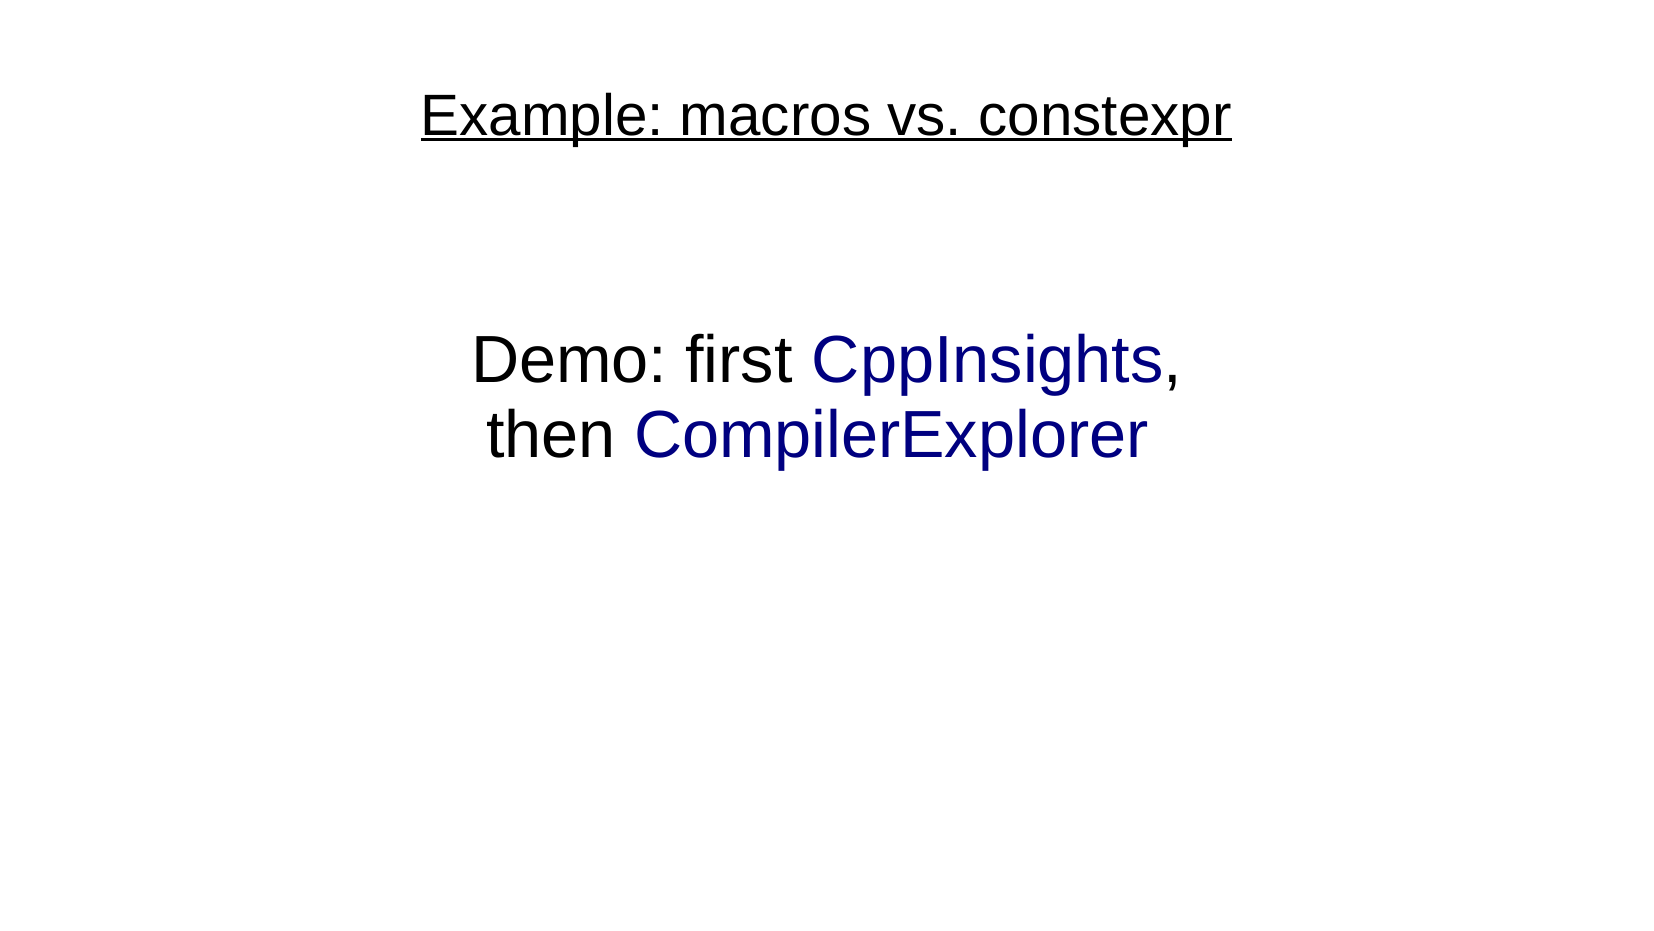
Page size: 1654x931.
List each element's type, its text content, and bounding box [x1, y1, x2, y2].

subtitle Demo: first CppInsights, then CompilerExplorer [82, 37, 1571, 757]
